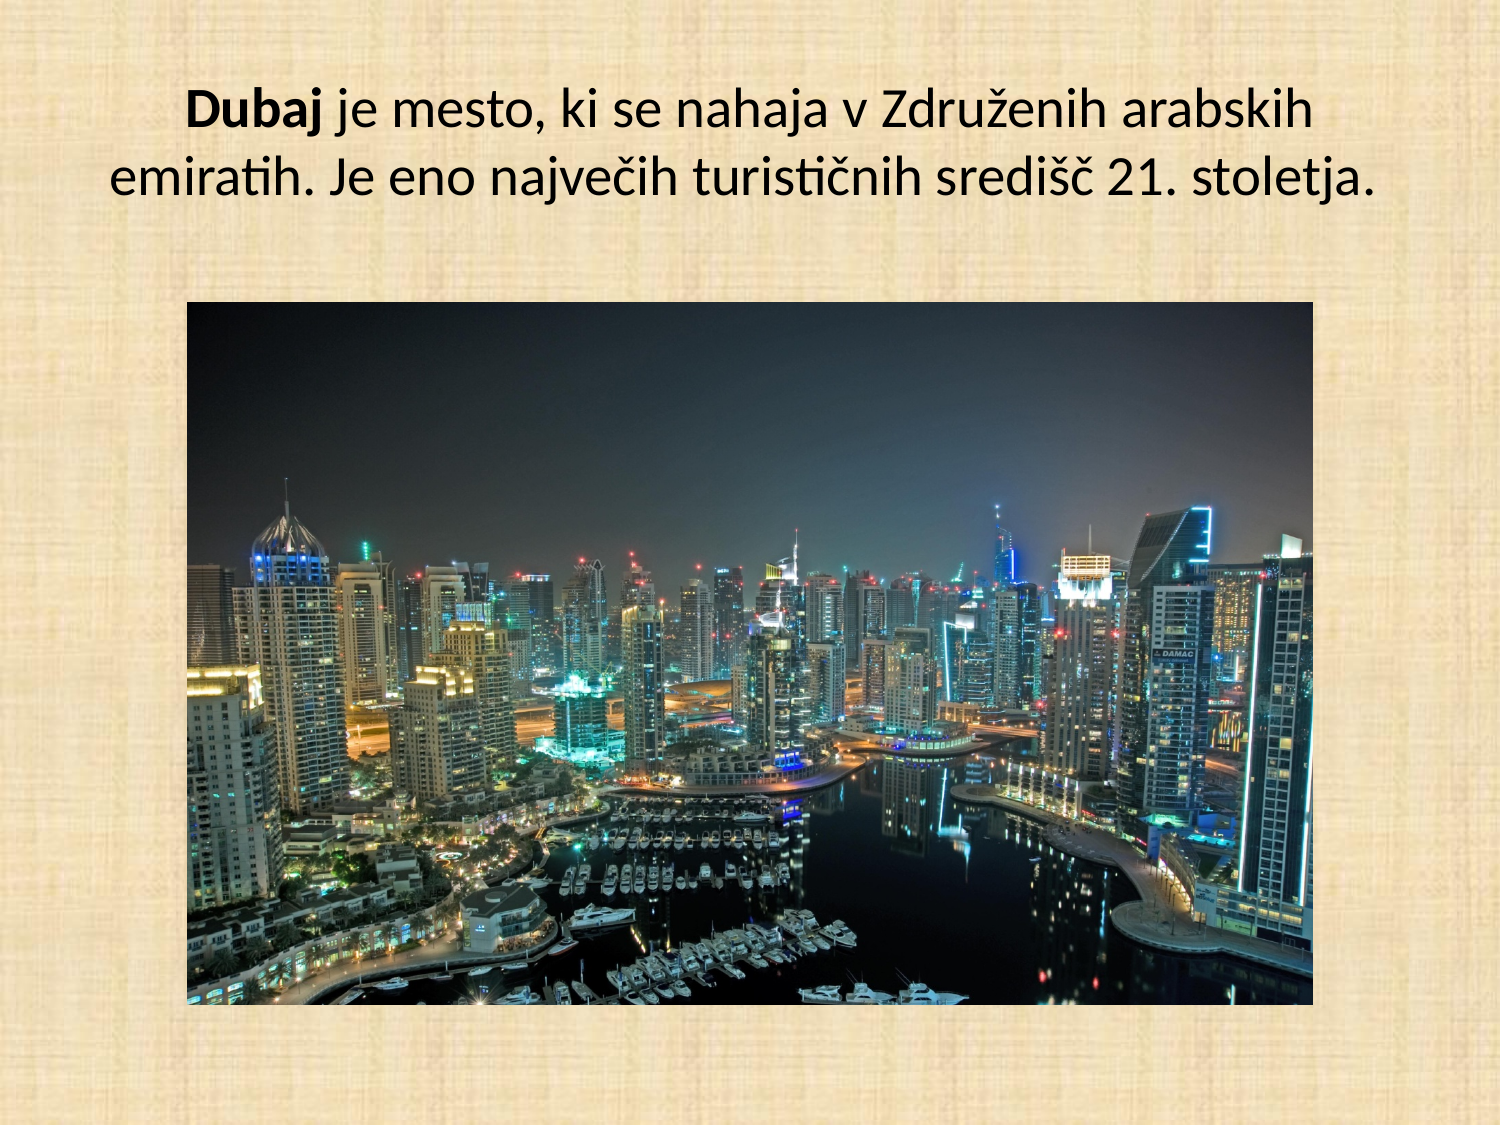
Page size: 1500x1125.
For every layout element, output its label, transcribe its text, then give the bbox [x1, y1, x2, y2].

picture [0, 0, 1500, 1125]
title Dubaj je mesto, ki se nahaja v Združenih arabskih emiratih. Je eno največih turističnih središč 21. stoletja. [75, 45, 1425, 233]
